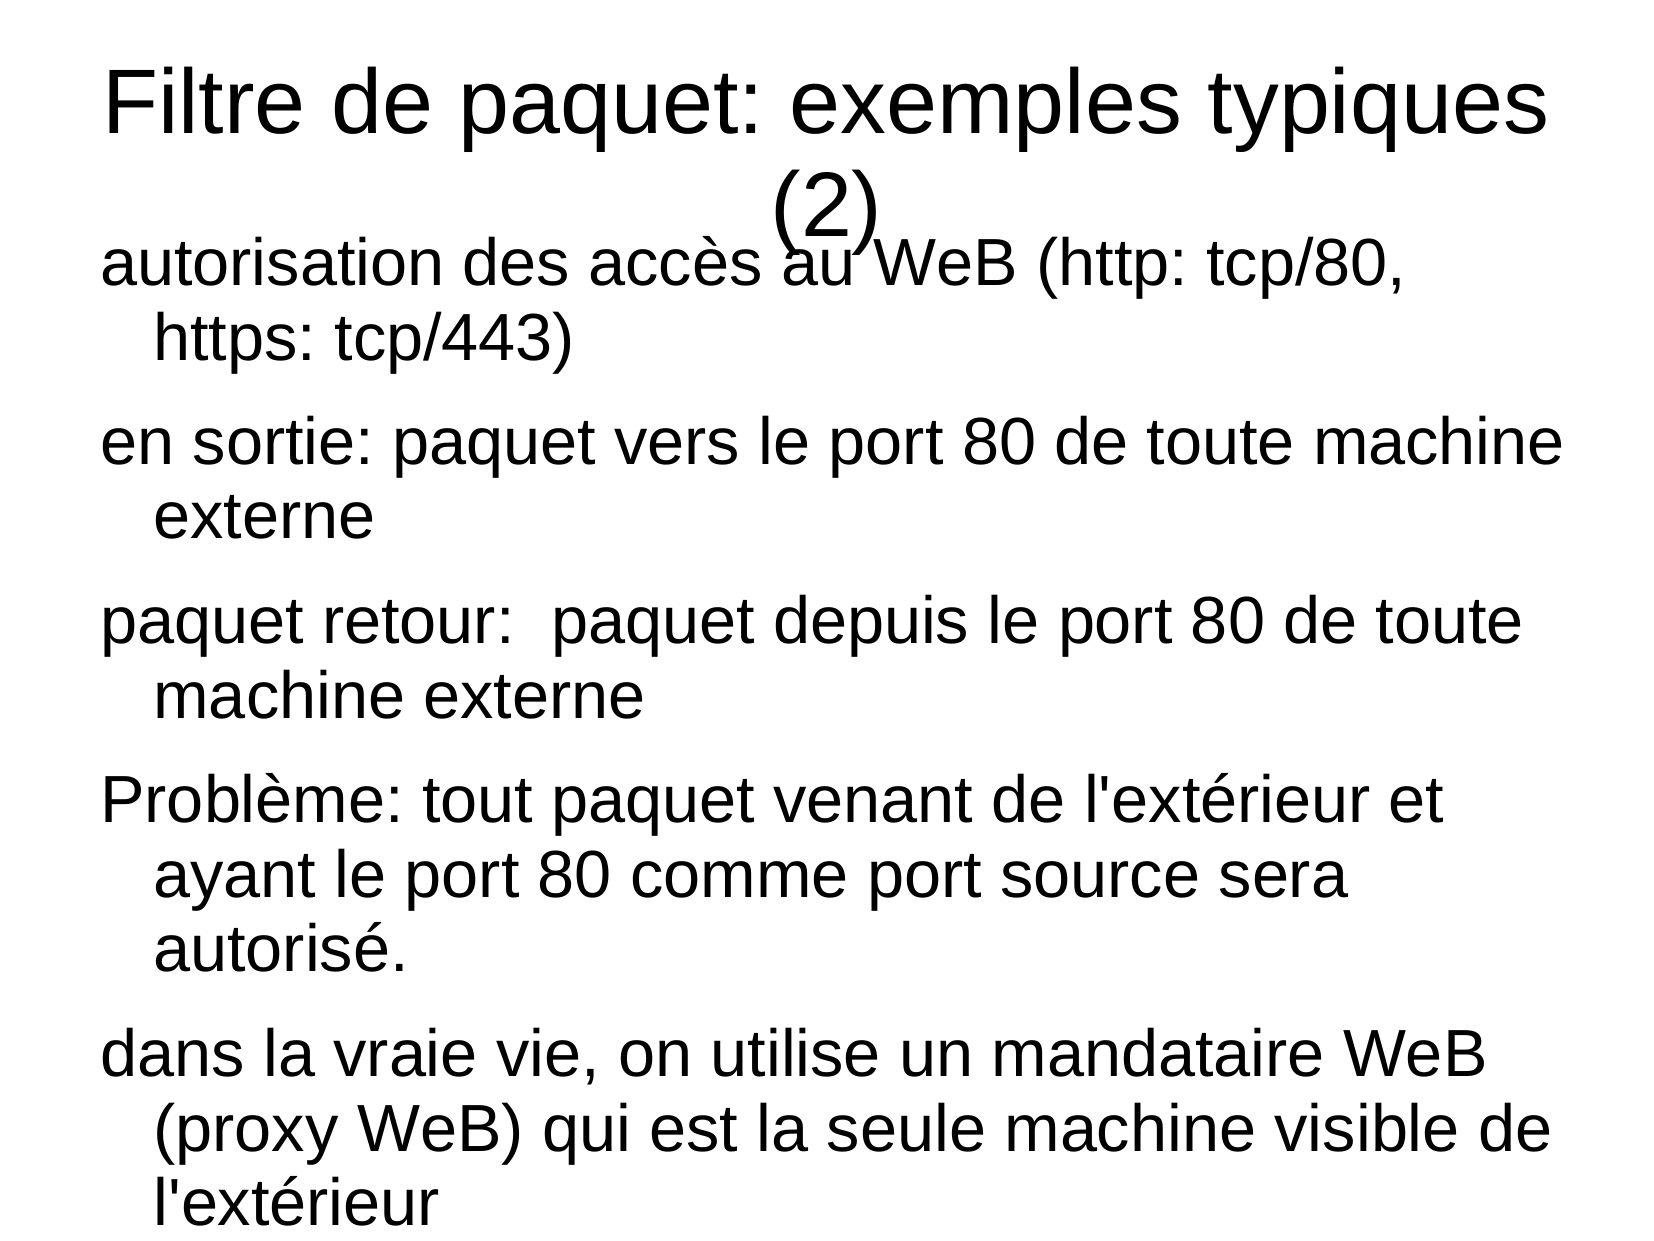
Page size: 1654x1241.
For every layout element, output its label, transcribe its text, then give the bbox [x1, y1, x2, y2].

title Filtre de paquet: exemples typiques (2) [82, 39, 1571, 224]
list autorisation des accès au WeB (http: tcp/80, https: tcp/443) en sortie: paquet vers le port 80 de toute machine externe paquet retour: paquet depuis le port 80 de toute machine externe Problème: tout paquet venant de l'extérieur et ayant le port 80 comme port source sera autorisé. dans la vraie vie, on utilise un mandataire WeB (proxy WeB) qui est la seule machine visible de l'extérieur [82, 224, 1571, 1241]
